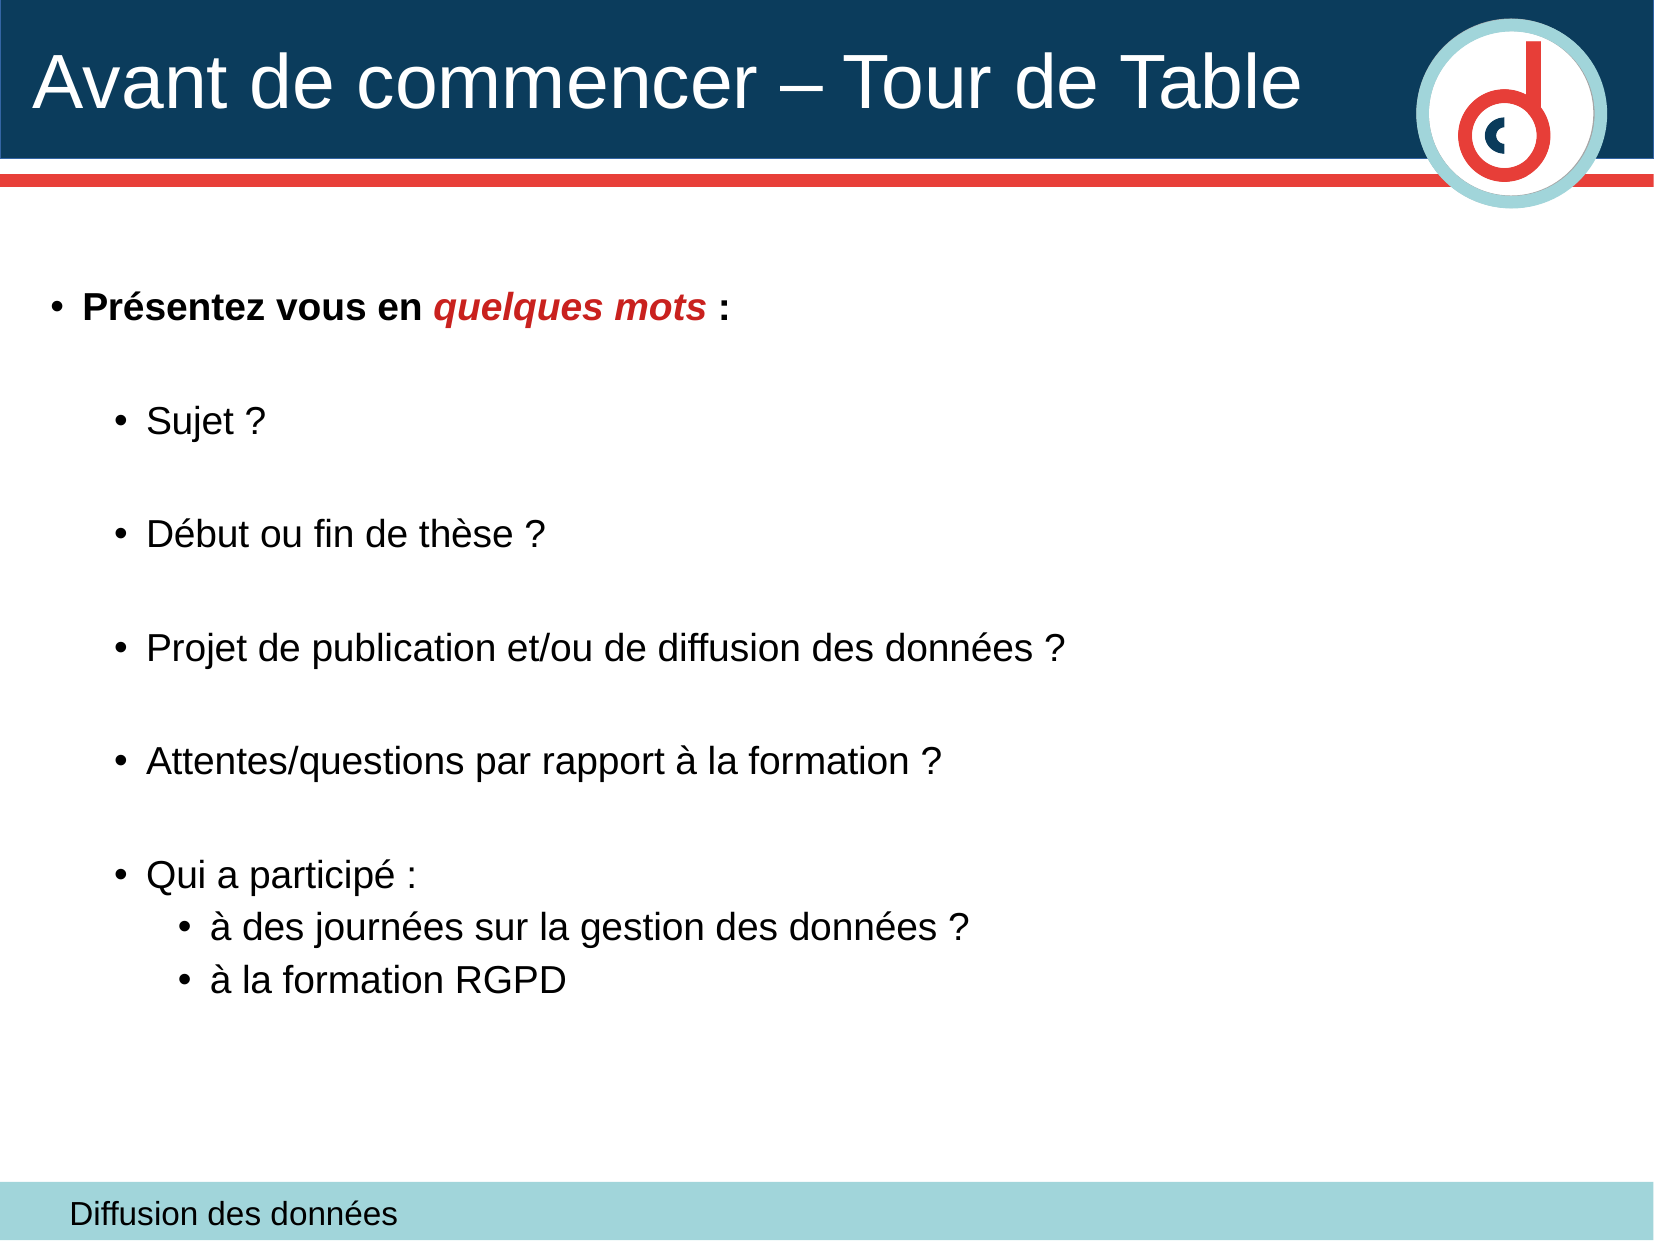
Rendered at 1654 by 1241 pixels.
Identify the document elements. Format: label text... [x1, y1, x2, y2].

text_box Diffusion des données [54, 1188, 414, 1241]
text_box Présentez vous en quelques mots : Sujet ? Début ou fin de thèse ? Projet de publication et/ou de diffusion des données ? Attentes/questions par rapport à la formation ? Qui a participé : à des journées sur la gestion des données ? à la formation RGPD [35, 224, 1601, 1012]
title Avant de commencer – Tour de Table [17, 11, 1412, 159]
